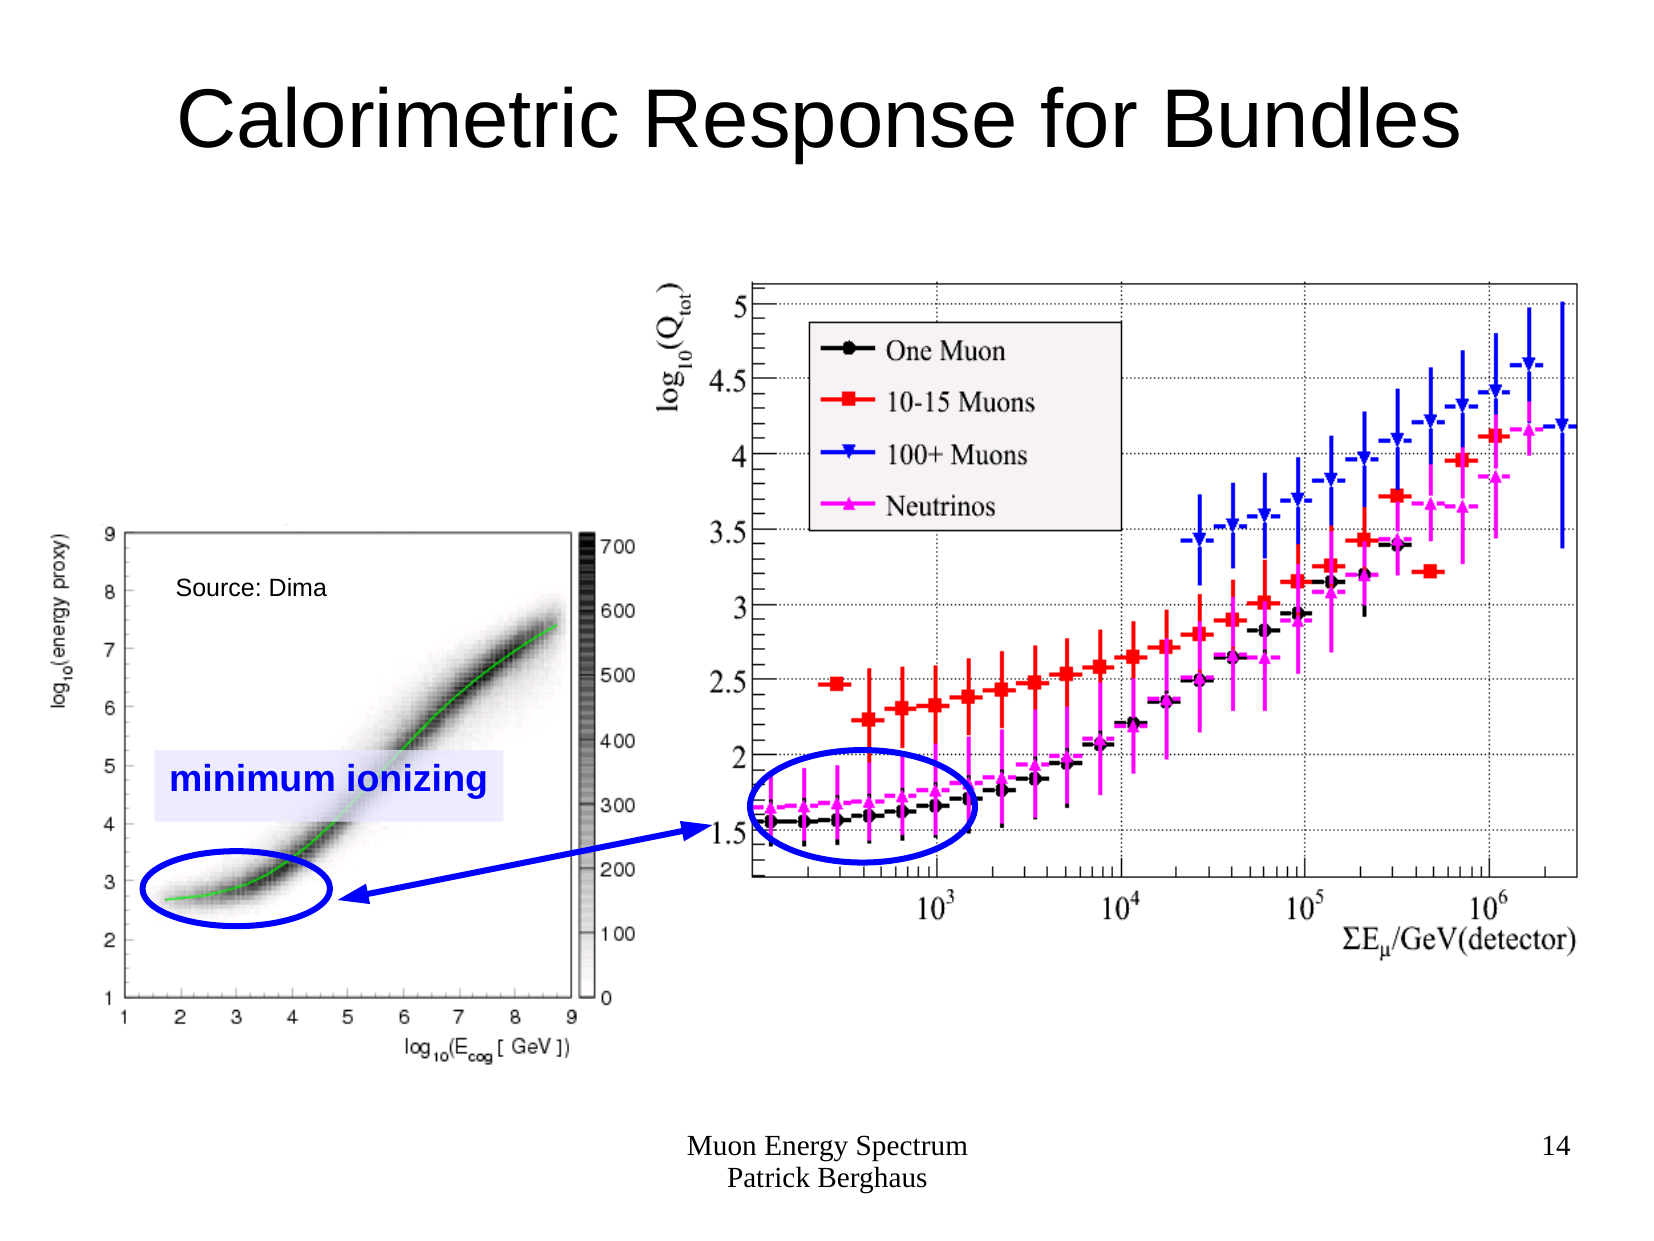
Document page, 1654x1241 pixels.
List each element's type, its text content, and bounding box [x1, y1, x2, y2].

text_box Source: Dima [160, 566, 343, 619]
text_box Calorimetric Response for Bundles [161, 64, 1476, 203]
picture [43, 262, 1607, 1068]
text_box minimum ionizing [154, 750, 504, 822]
